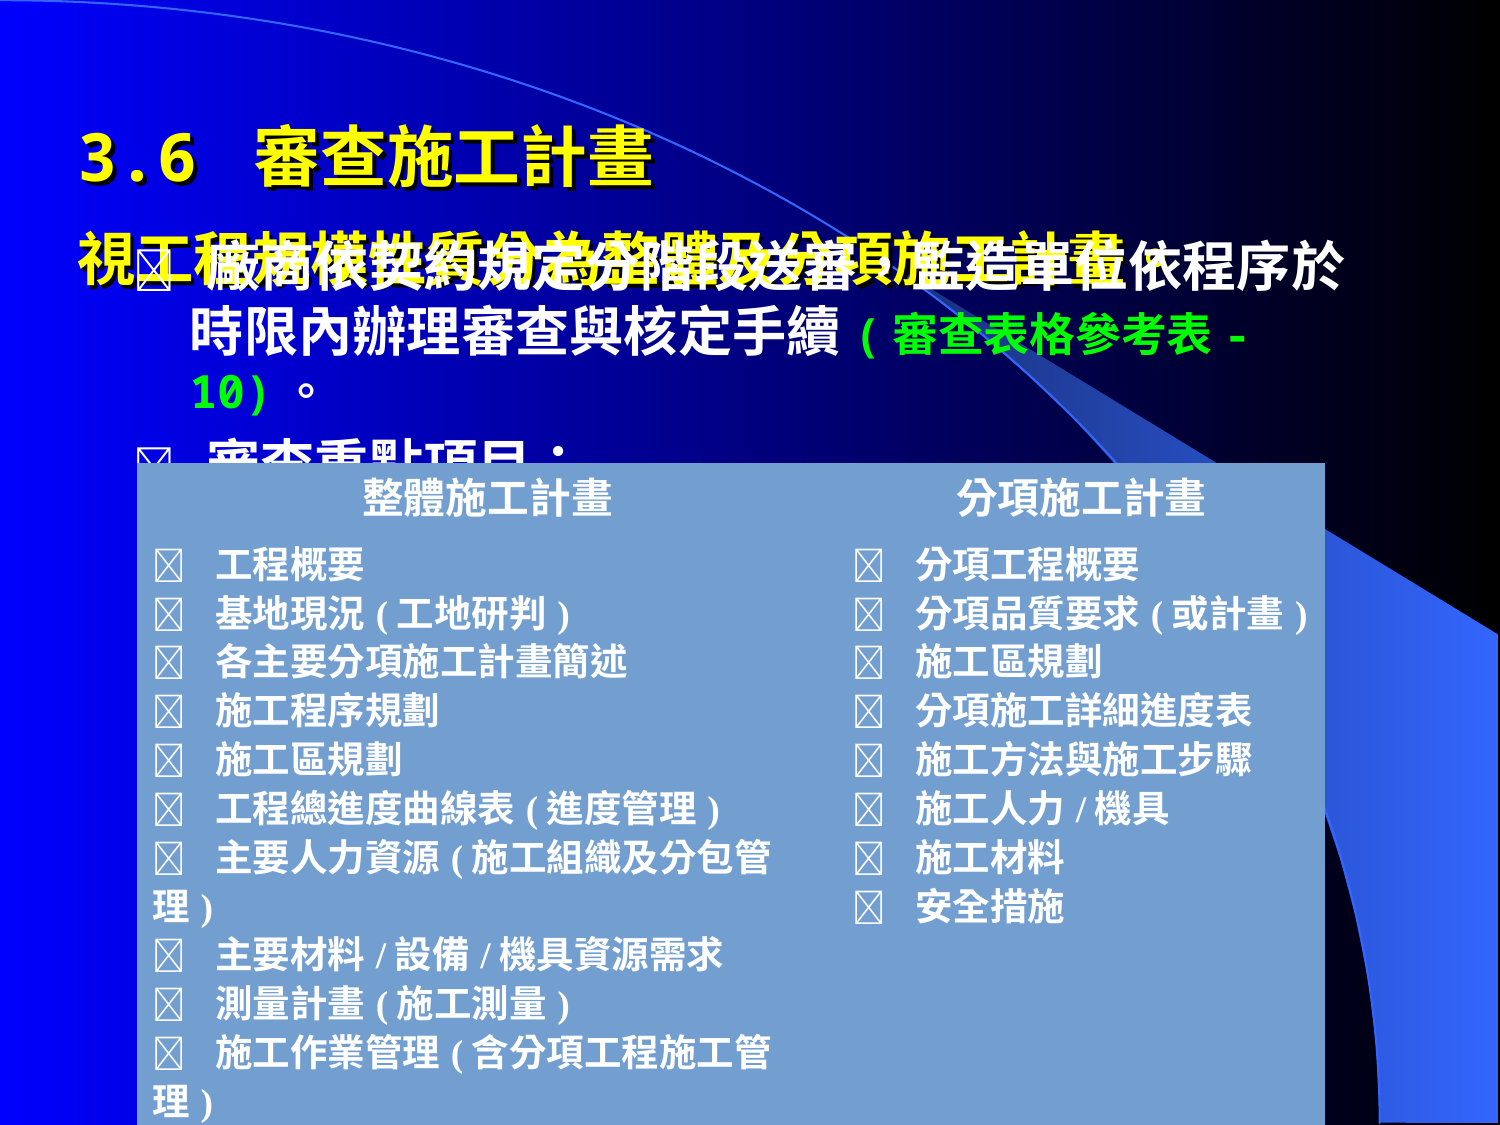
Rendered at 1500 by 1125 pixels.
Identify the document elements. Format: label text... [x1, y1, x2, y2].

table_header 整體施工計畫 [137, 463, 837, 532]
title 3.6 審查施工計畫 視工程規模性質分為整體及分項施工計畫。 [62, 75, 1450, 263]
text_box [1325, 1026, 1388, 1101]
table_cell  工程概要  基地現況(工地研判)  各主要分項施工計畫簡述  施工程序規劃  施工區規劃  工程總進度曲線表(進度管理)  主要人力資源(施工組織及分包管理)  主要材料/設備/機具資源需求  測量計畫(施工測量)  施工作業管理(含分項工程施工管理)  勞工安全衛生管理  環境保護措施  交通維持及安全管制措施  緊急應變及防災 [137, 532, 837, 1125]
table_cell  分項工程概要  分項品質要求(或計畫)  施工區規劃  分項施工詳細進度表  施工方法與施工步驟  施工人力/機具  施工材料  安全措施 [837, 532, 1325, 1125]
table_header 分項施工計畫 [837, 463, 1325, 532]
list  廠商依契約規定分階段送審，監造單位依程序於時限內辦理審查與核定手續(審查表格參考表-10)。  審查重點項目： [62, 224, 1388, 1026]
